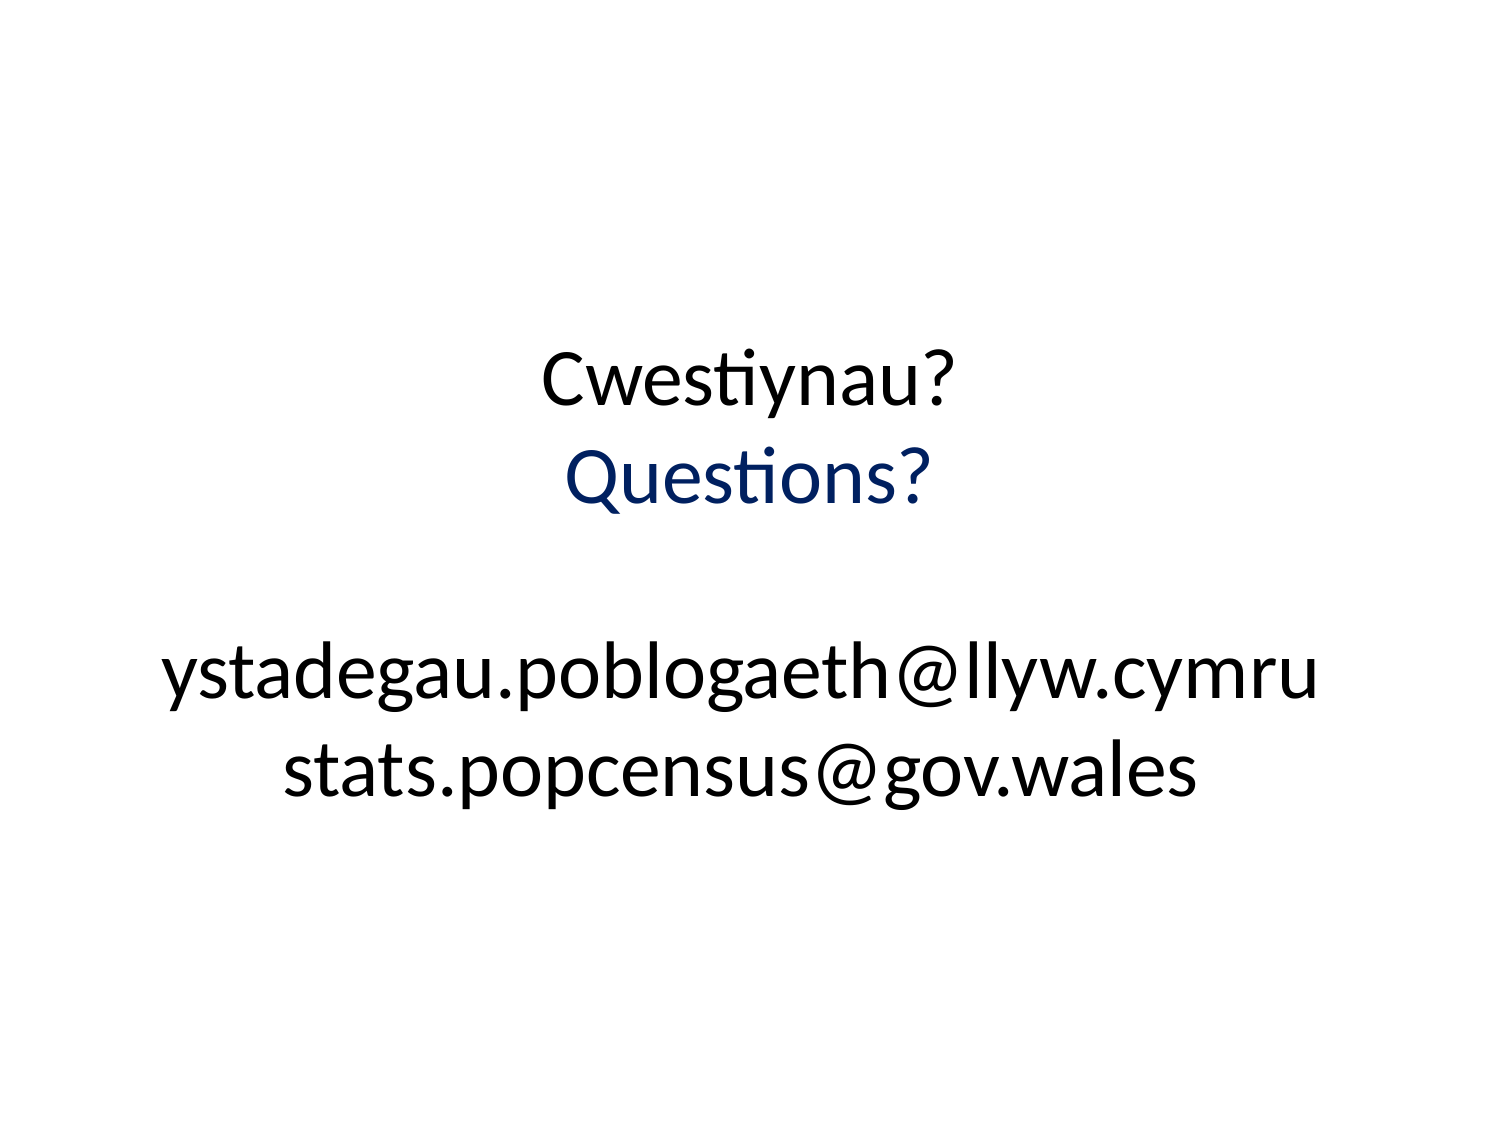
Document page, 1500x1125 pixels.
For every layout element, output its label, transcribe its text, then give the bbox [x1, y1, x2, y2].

title Cwestiynau? Questions? ystadegau.poblogaeth@llyw.cymru stats.popcensus@gov.wales [75, 314, 1426, 823]
